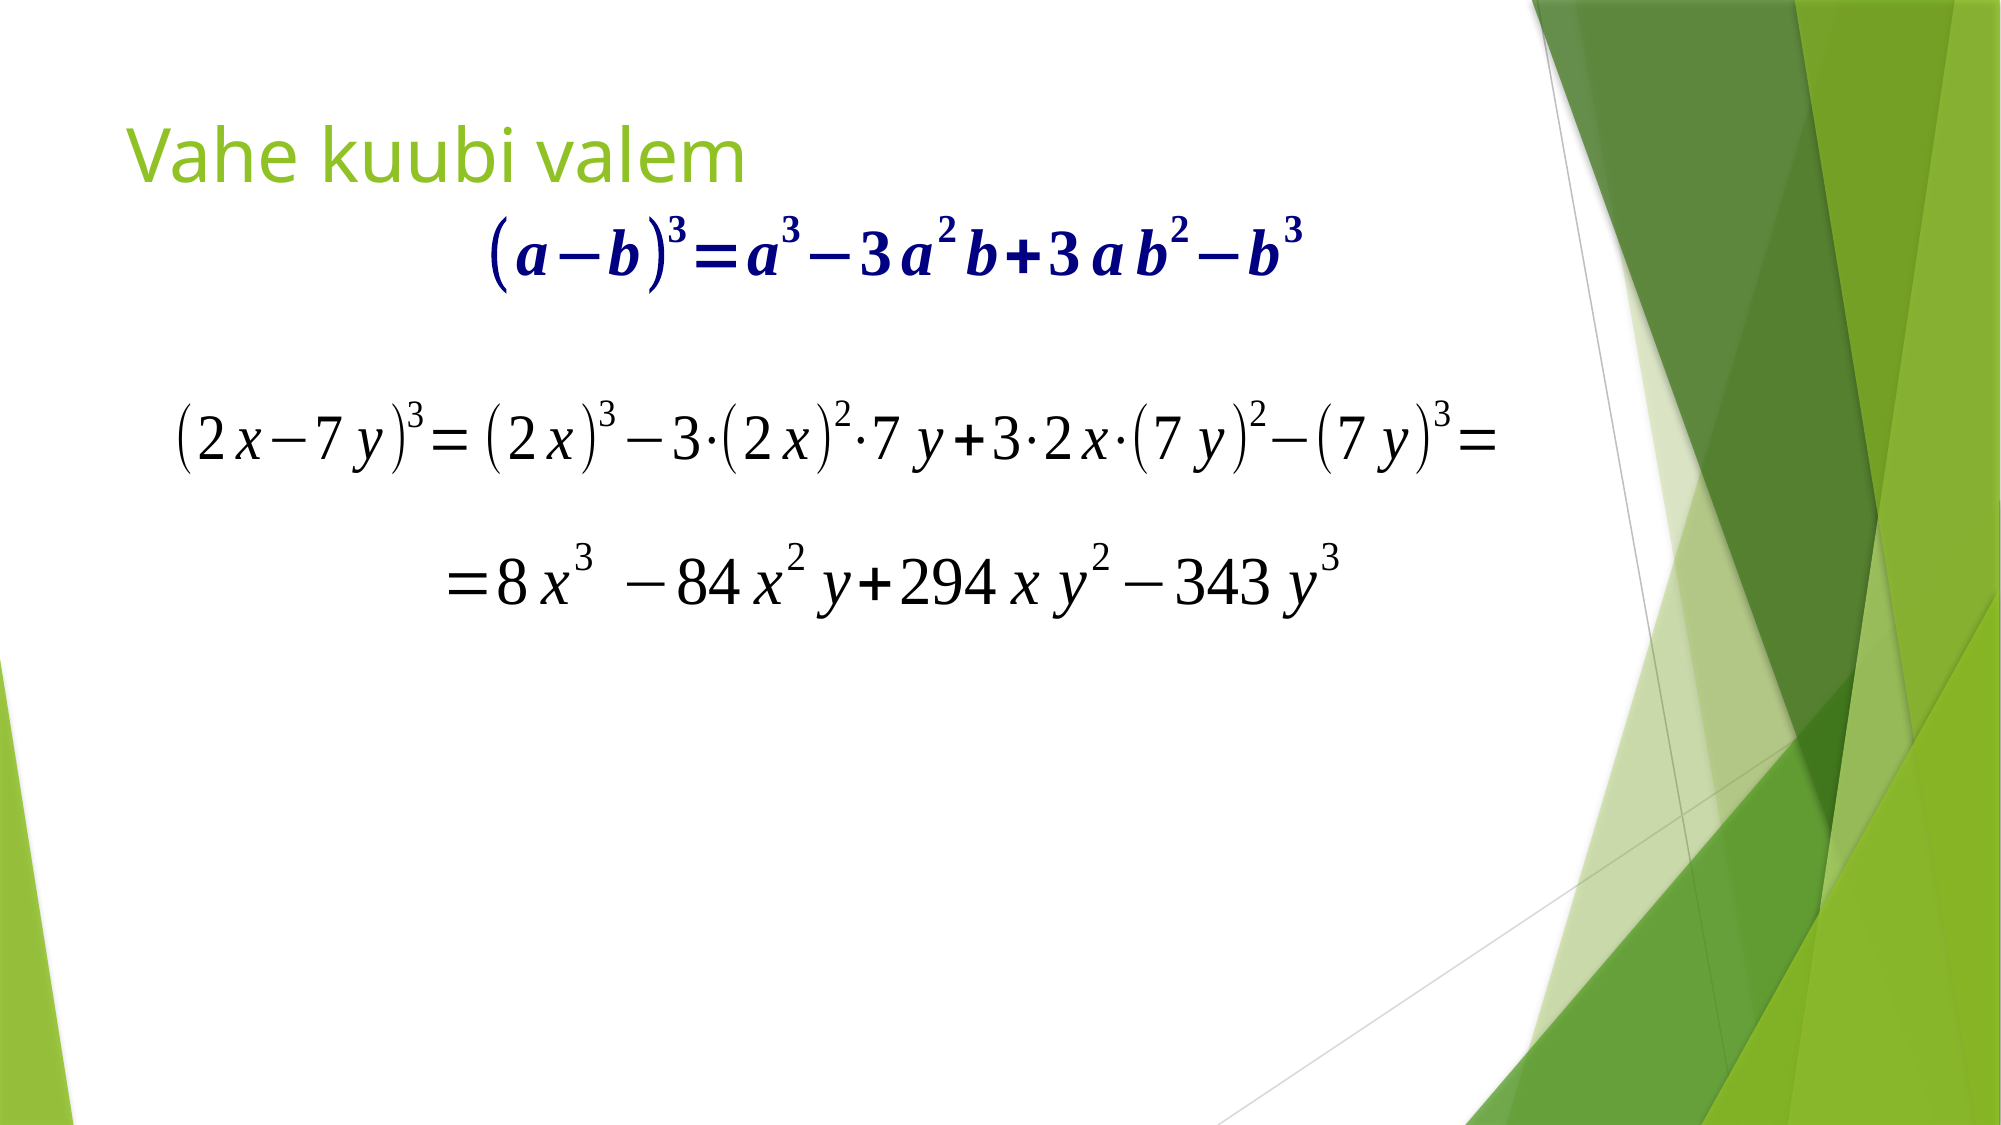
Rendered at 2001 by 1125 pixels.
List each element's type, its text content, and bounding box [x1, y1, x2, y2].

title Vahe kuubi valem [111, 99, 1522, 317]
chart [418, 534, 1357, 621]
chart [161, 392, 1517, 479]
chart [472, 207, 1319, 296]
